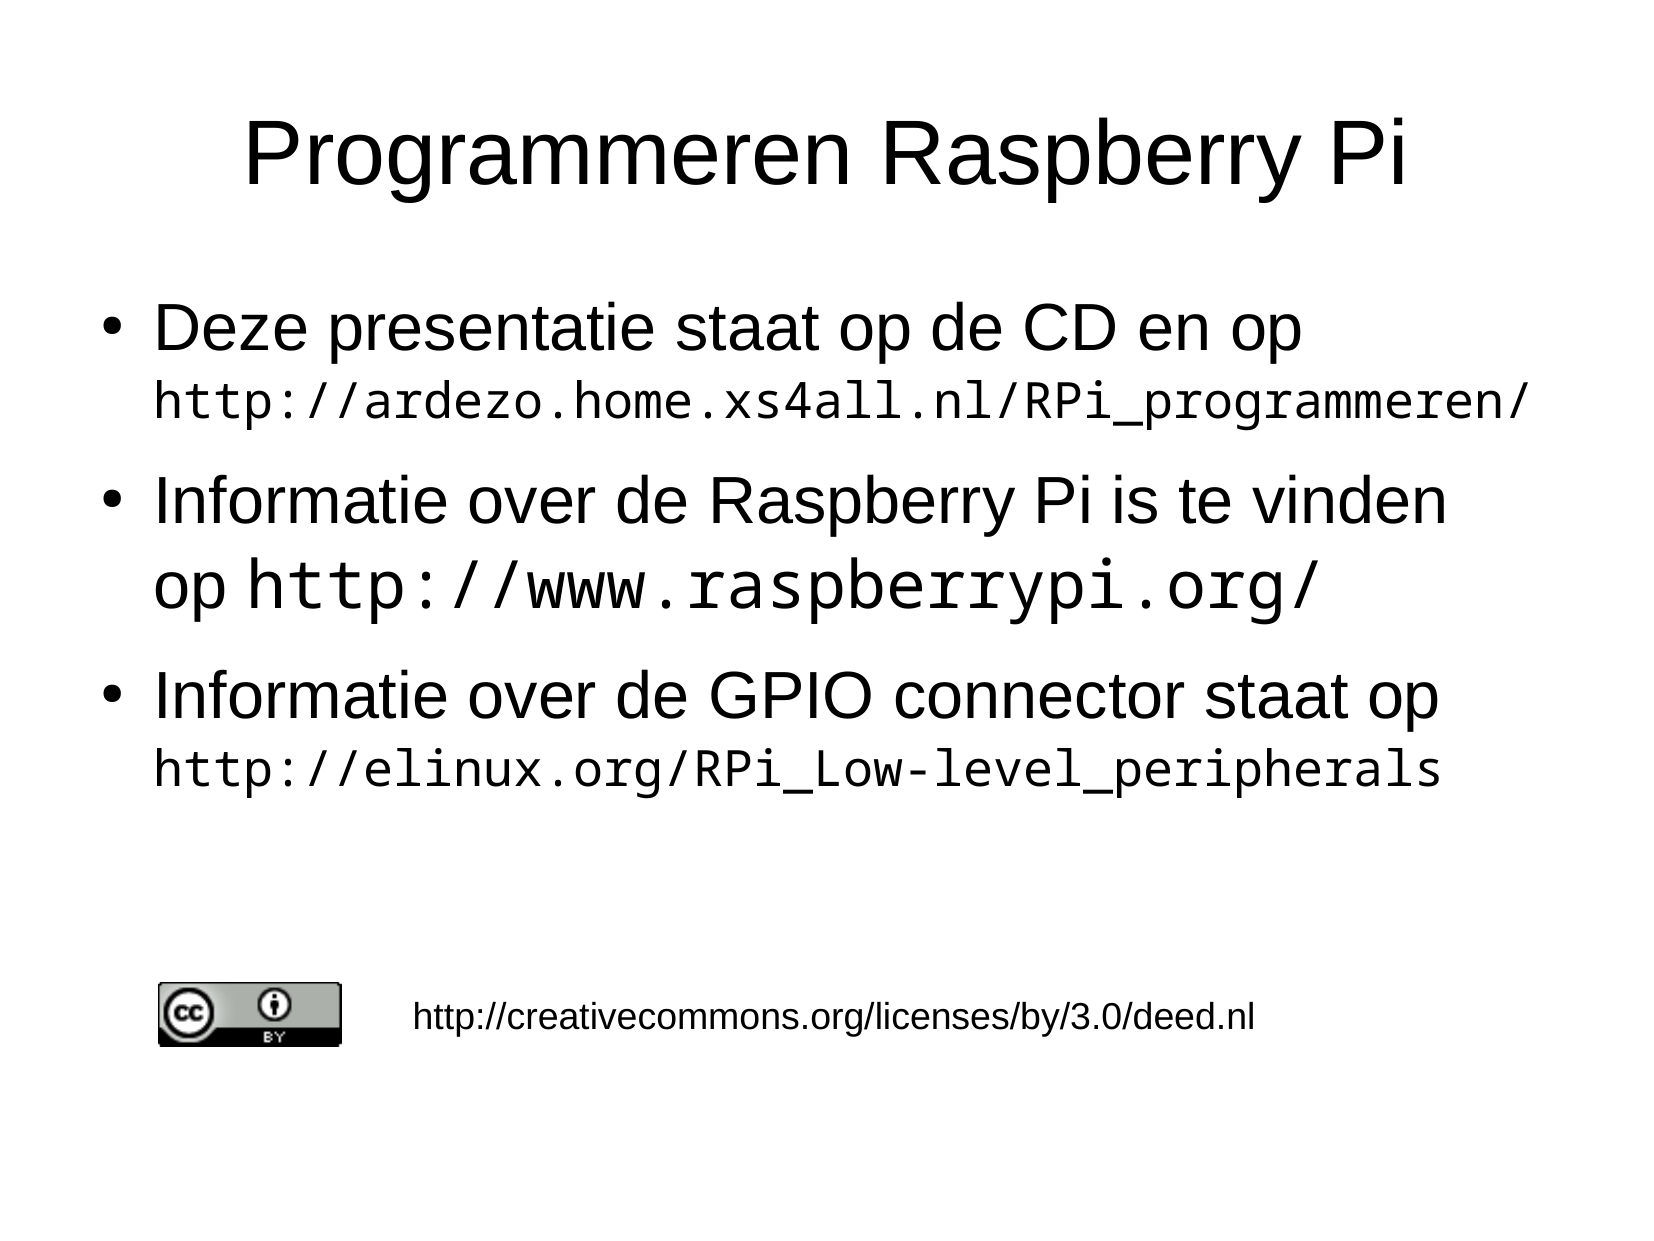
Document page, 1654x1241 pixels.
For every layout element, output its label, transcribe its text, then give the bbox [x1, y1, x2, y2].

list Deze presentatie staat op de CD en op http://ardezo.home.xs4all.nl/RPi_programmeren/ Informatie over de Raspberry Pi is te vinden op http://www.raspberrypi.org/ Informatie over de GPIO connector staat op http://elinux.org/RPi_Low-level_peripherals [82, 290, 1538, 1010]
picture [158, 982, 342, 1047]
text_box http://creativecommons.org/licenses/by/3.0/deed.nl [397, 988, 1271, 1046]
title Programmeren Raspberry Pi [82, 49, 1571, 257]
